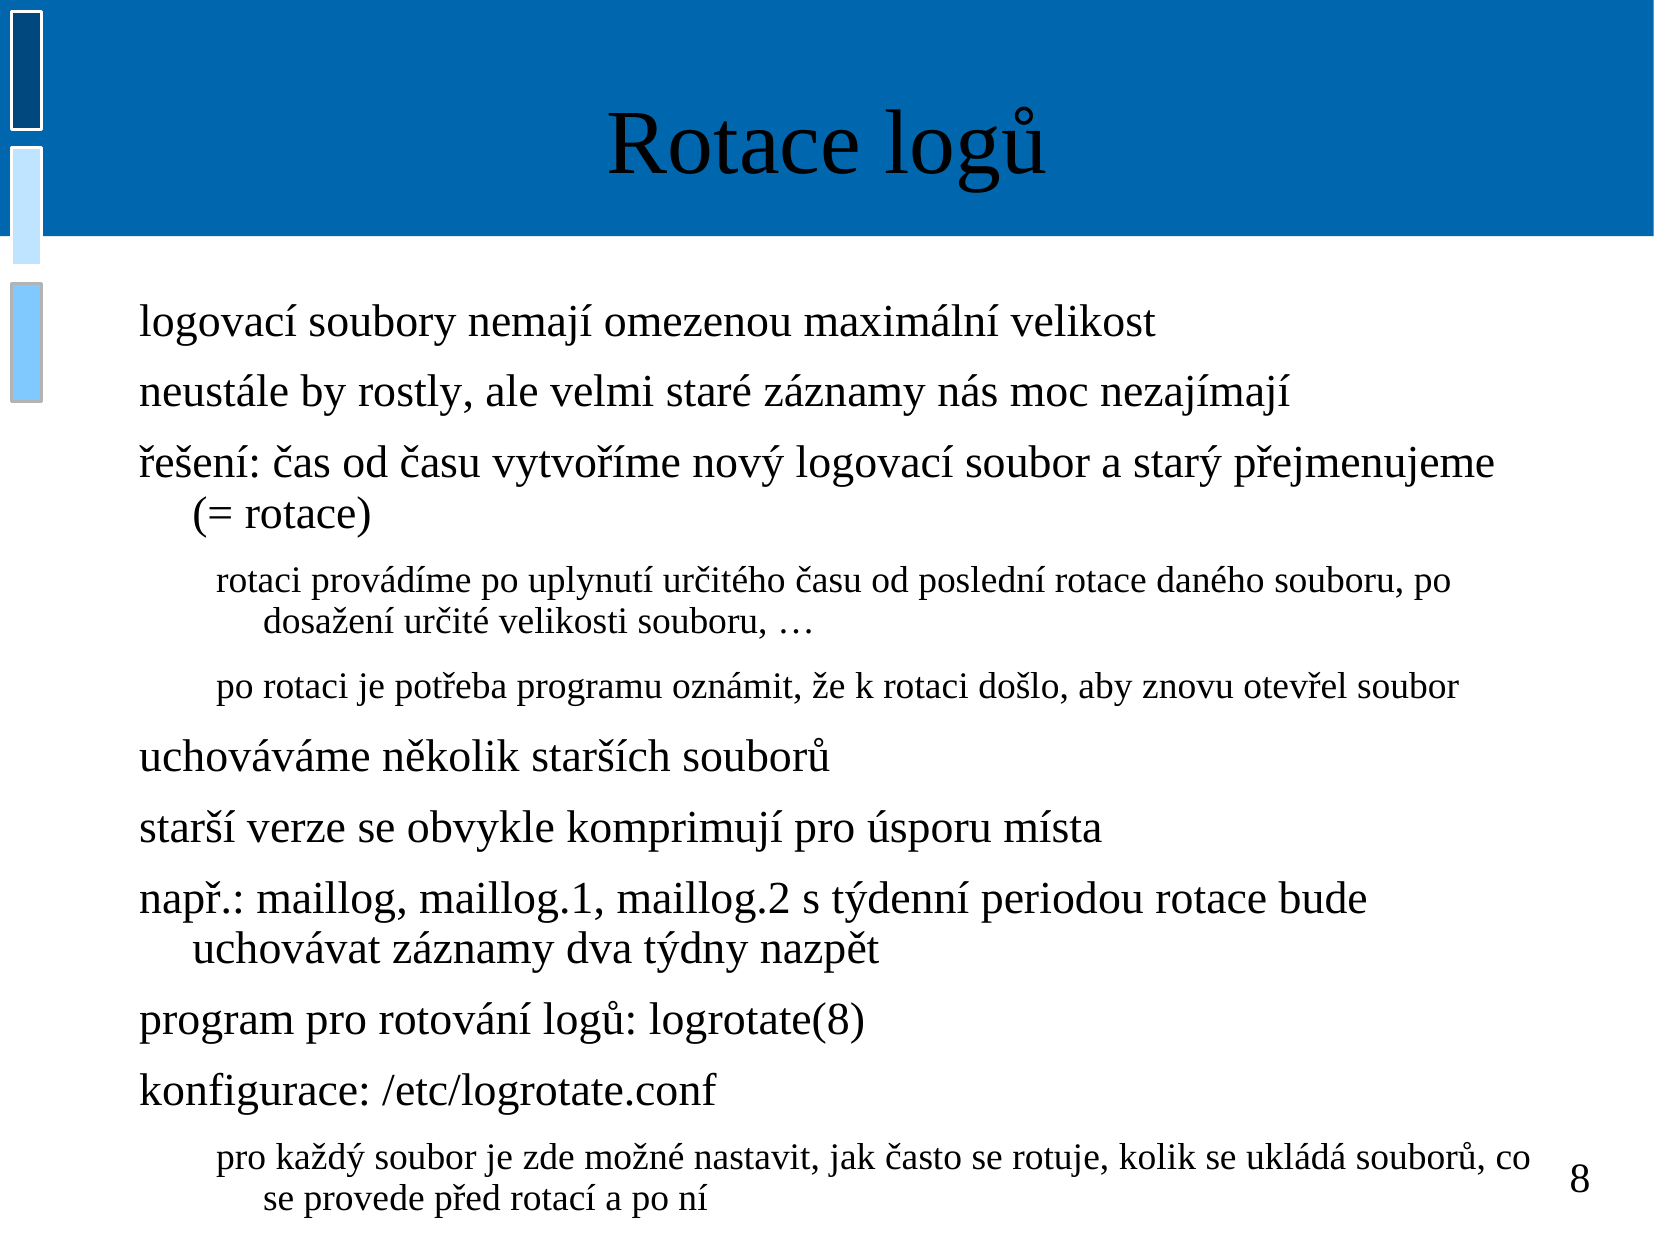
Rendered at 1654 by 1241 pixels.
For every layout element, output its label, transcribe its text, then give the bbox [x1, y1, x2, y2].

list logovací soubory nemají omezenou maximální velikost neustále by rostly, ale velmi staré záznamy nás moc nezajímají řešení: čas od času vytvoříme nový logovací soubor a starý přejmenujeme (= rotace) rotaci provádíme po uplynutí určitého času od poslední rotace daného souboru, po dosažení určité velikosti souboru, … po rotaci je potřeba programu oznámit, že k rotaci došlo, aby znovu otevřel soubor uchováváme několik starších souborů starší verze se obvykle komprimují pro úsporu místa např.: maillog, maillog.1, maillog.2 s týdenní periodou rotace bude uchovávat záznamy dva týdny nazpět program pro rotování logů: logrotate(8) konfigurace: /etc/logrotate.conf pro každý soubor je zde možné nastavit, jak často se rotuje, kolik se ukládá souborů, co se provede před rotací a po ní [121, 295, 1534, 1220]
title Rotace logů [121, 49, 1534, 237]
